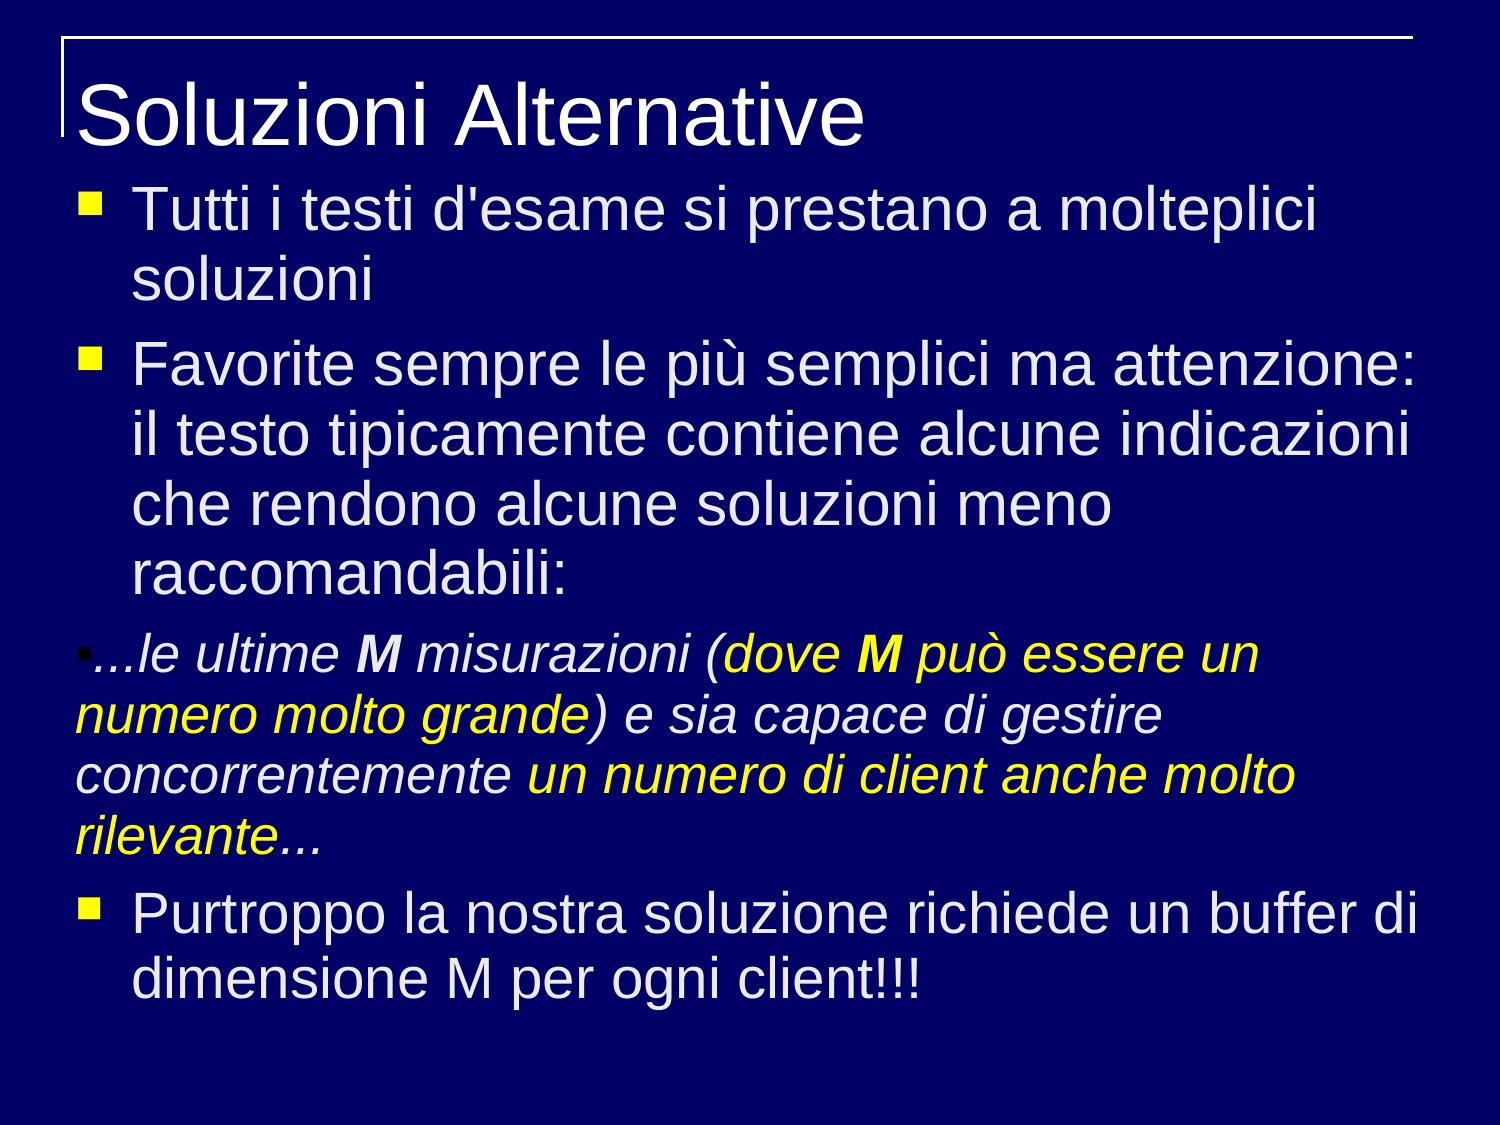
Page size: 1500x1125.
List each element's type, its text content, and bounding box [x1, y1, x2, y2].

list Tutti i testi d'esame si prestano a molteplici soluzioni Favorite sempre le più semplici ma attenzione: il testo tipicamente contiene alcune indicazioni che rendono alcune soluzioni meno raccomandabili: ...le ultime M misurazioni (dove M può essere un numero molto grande) e sia capace di gestire concorrentemente un numero di client anche molto rilevante... Purtroppo la nostra soluzione richiede un buffer di dimensione M per ogni client!!! [75, 173, 1426, 1034]
title Soluzioni Alternative [75, 52, 1426, 173]
